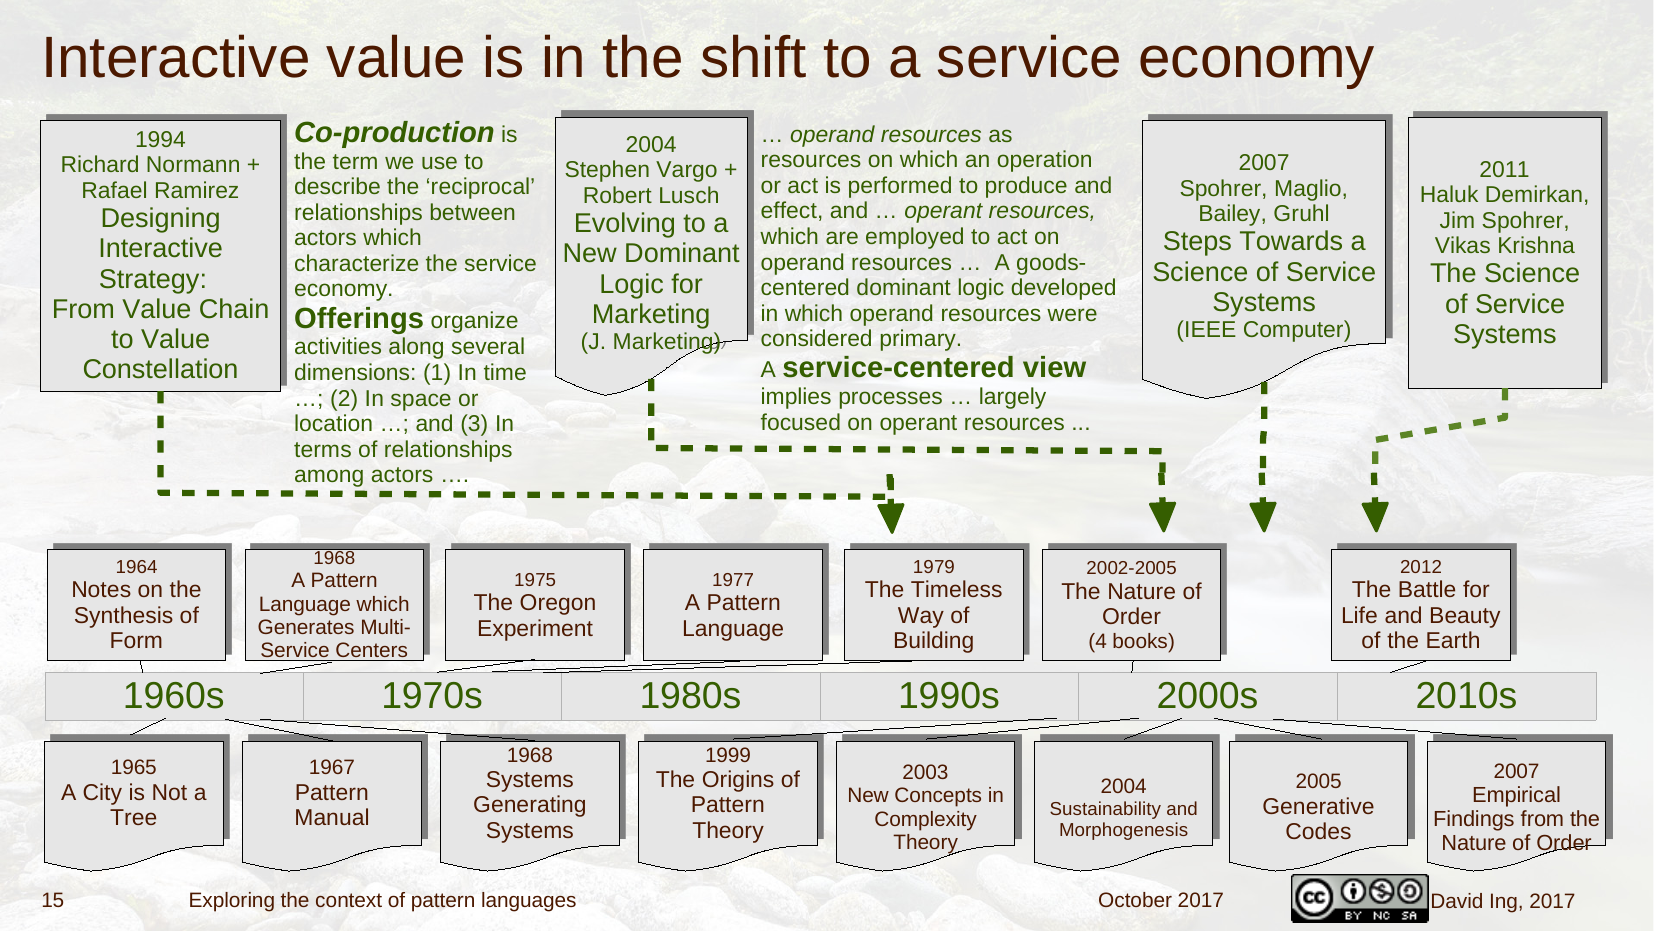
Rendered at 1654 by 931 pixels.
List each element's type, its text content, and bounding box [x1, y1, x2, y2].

text_box 2005 Generative Codes [1229, 741, 1408, 872]
text_box 1968 Systems Generating Systems [440, 741, 620, 872]
table_header 1990s [821, 673, 1078, 720]
table_header 1970s [304, 673, 561, 720]
text_box 2007 Spohrer, Maglio, Bailey, Gruhl Steps Towards a Science of Service Systems (IEEE Computer) [1142, 120, 1386, 399]
text_box 1967 Pattern Manual [242, 741, 422, 872]
text_box 1979 The Timeless Way of Building [844, 549, 1024, 661]
table_header 2010s [1338, 673, 1596, 720]
text_box … operand resources as resources on which an operation or act is performed to produce and effect, and … operant resources, which are employed to act on operand resources … A goods-centered dominant logic developed in which operand resources were considered primary. A service-centered view implies processes … largely focused on operant resources ... [745, 114, 1134, 443]
table_header 1980s [562, 673, 820, 720]
table_header 2000s [1079, 673, 1337, 720]
text_box 2011 Haluk Demirkan, Jim Spohrer, Vikas Krishna The Science of Service Systems [1408, 117, 1602, 389]
text_box 2002-2005 The Nature of Order (4 books) [1042, 549, 1221, 661]
text_box 1965 A City is Not a Tree [44, 741, 224, 872]
text_box 1968 A Pattern Language which Generates Multi-Service Centers [245, 549, 424, 661]
text_box 2012 The Battle for Life and Beauty of the Earth [1331, 549, 1511, 661]
text_box Co-production is the term we use to describe the ‘reciprocal’ relationships between actors which characterize the service economy. Offerings organize activities along several dimensions: (1) In time …; (2) In space or location …; and (3) In terms of relationships among actors …. [279, 108, 557, 494]
picture [0, 0, 1654, 931]
text_box 1999 The Origins of Pattern Theory [638, 741, 818, 872]
text_box 2004 Stephen Vargo + Robert Lusch Evolving to a New Dominant Logic for Marketing (J. Marketing) [555, 117, 745, 396]
title Interactive value is in the shift to a service economy [41, 30, 1613, 181]
text_box 2004 Sustainability and Morphogenesis [1034, 741, 1213, 872]
text_box 1977 A Pattern Language [643, 549, 823, 661]
text_box 1975 The Oregon Experiment [445, 549, 625, 661]
text_box 2007 Empirical Findings from the Nature of Order [1427, 741, 1606, 872]
text_box 1994 Richard Normann + Rafael Ramirez Designing Interactive Strategy: From Value Chain to Value Constellation [40, 120, 279, 392]
text_box 1964 Notes on the Synthesis of Form [47, 549, 226, 661]
table_header 1960s [46, 673, 303, 720]
text_box 2003 New Concepts in Complexity Theory [836, 741, 1015, 872]
